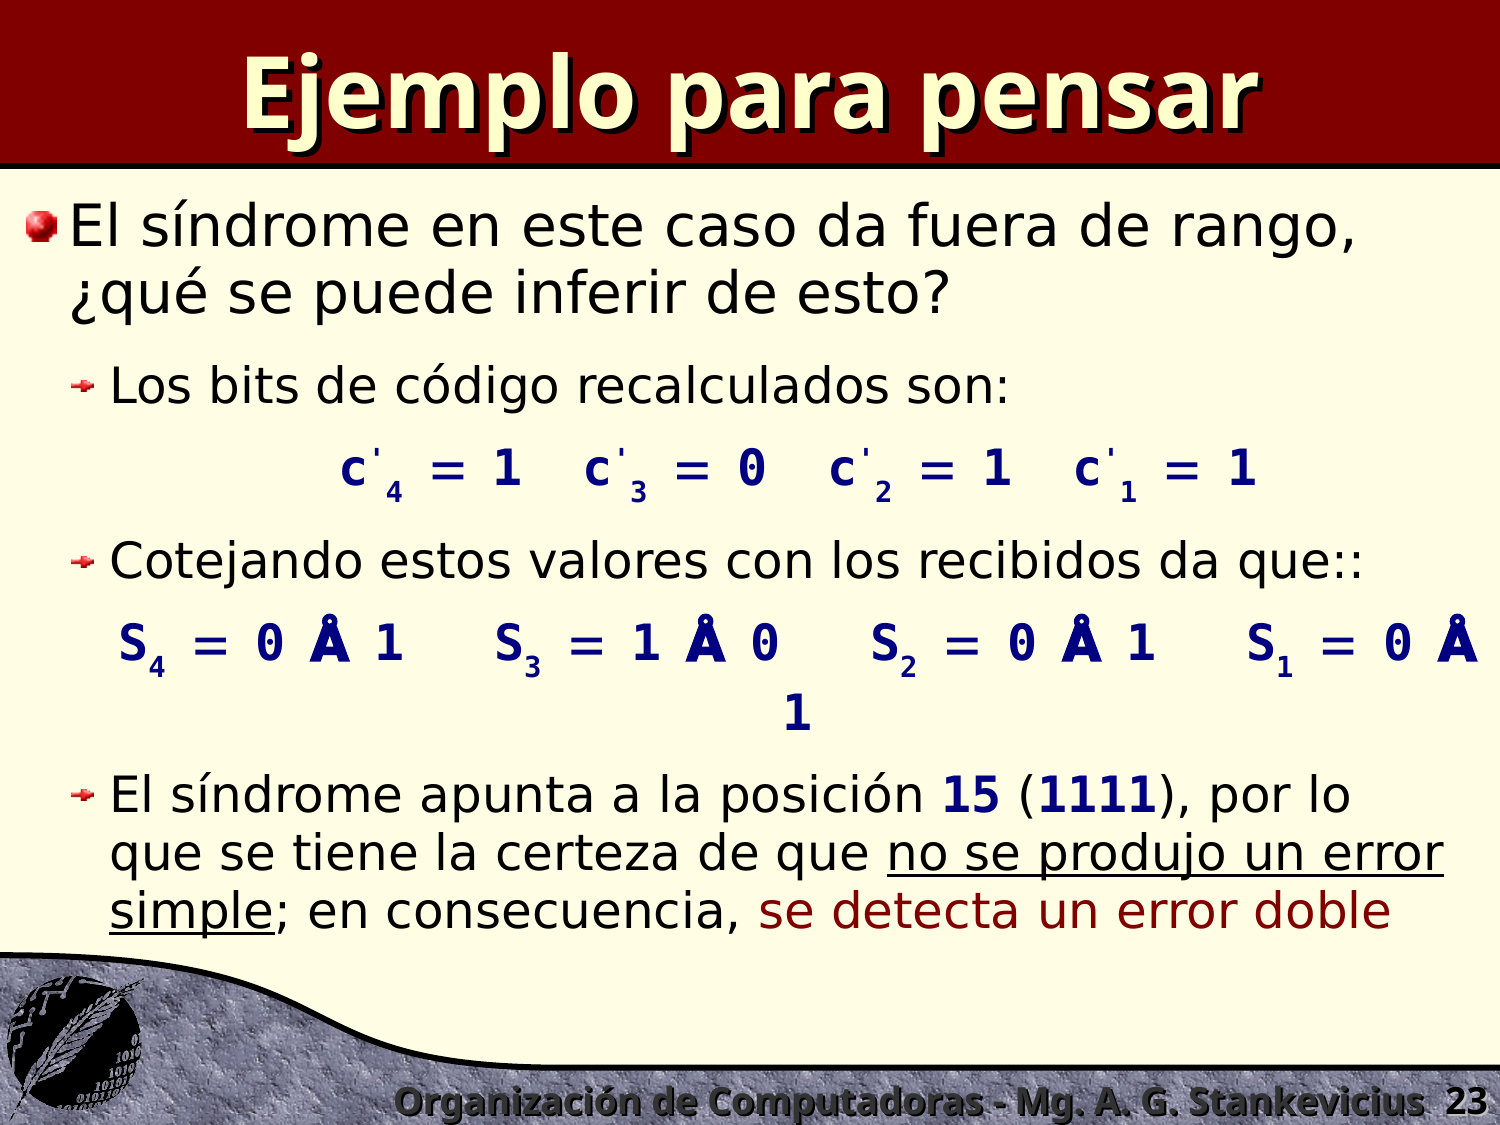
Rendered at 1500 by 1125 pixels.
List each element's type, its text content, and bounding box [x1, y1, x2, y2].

title Ejemplo para pensar [15, 5, 1485, 160]
picture [1058, 1100, 1065, 1110]
picture [802, 1100, 806, 1110]
list El síndrome en este caso da fuera de rango, ¿qué se puede inferir de esto? Los bits de código recalculados son: c'4 = 1 c'3 = 0 c'2 = 1 c'1 = 1 Cotejando estos valores con los recibidos da que:: S4 = 0 Å 1 S3 = 1 Å 0 S2 = 0 Å 1 S1 = 0 Å 1 El síndrome apunta a la posición 15 (1111), por lo que se tiene la certeza de que no se produjo un error simple; en consecuencia, se detecta un error doble [11, 192, 1486, 935]
picture [0, 959, 1500, 1125]
picture [448, 1100, 455, 1110]
